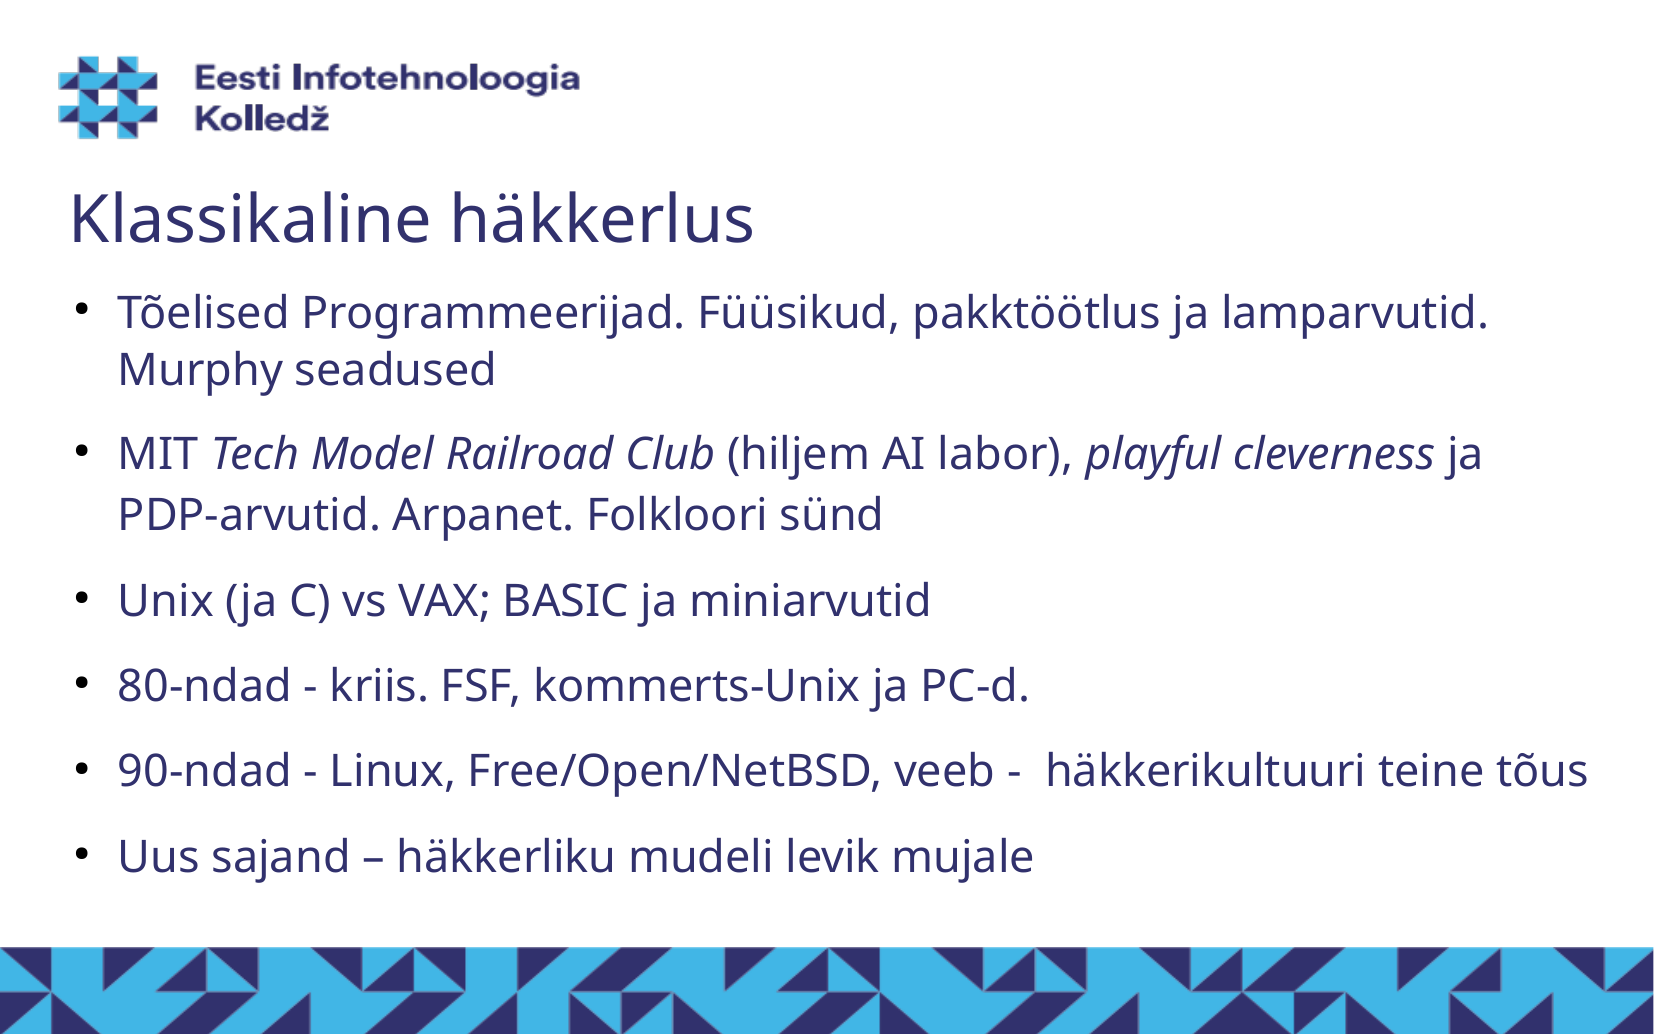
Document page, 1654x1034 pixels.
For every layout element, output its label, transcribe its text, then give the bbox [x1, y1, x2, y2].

title Klassikaline häkkerlus [68, 147, 1536, 283]
list Tõelised Programmeerijad. Füüsikud, pakktöötlus ja lamparvutid. Murphy seadused MIT Tech Model Railroad Club (hiljem AI labor), playful cleverness ja PDP-arvutid. Arpanet. Folkloori sünd Unix (ja C) vs VAX; BASIC ja miniarvutid 80-ndad - kriis. FSF, kommerts-Unix ja PC-d. 90-ndad - Linux, Free/Open/NetBSD, veeb - häkkerikultuuri teine tõus Uus sajand – häkkerliku mudeli levik mujale [59, 283, 1595, 936]
